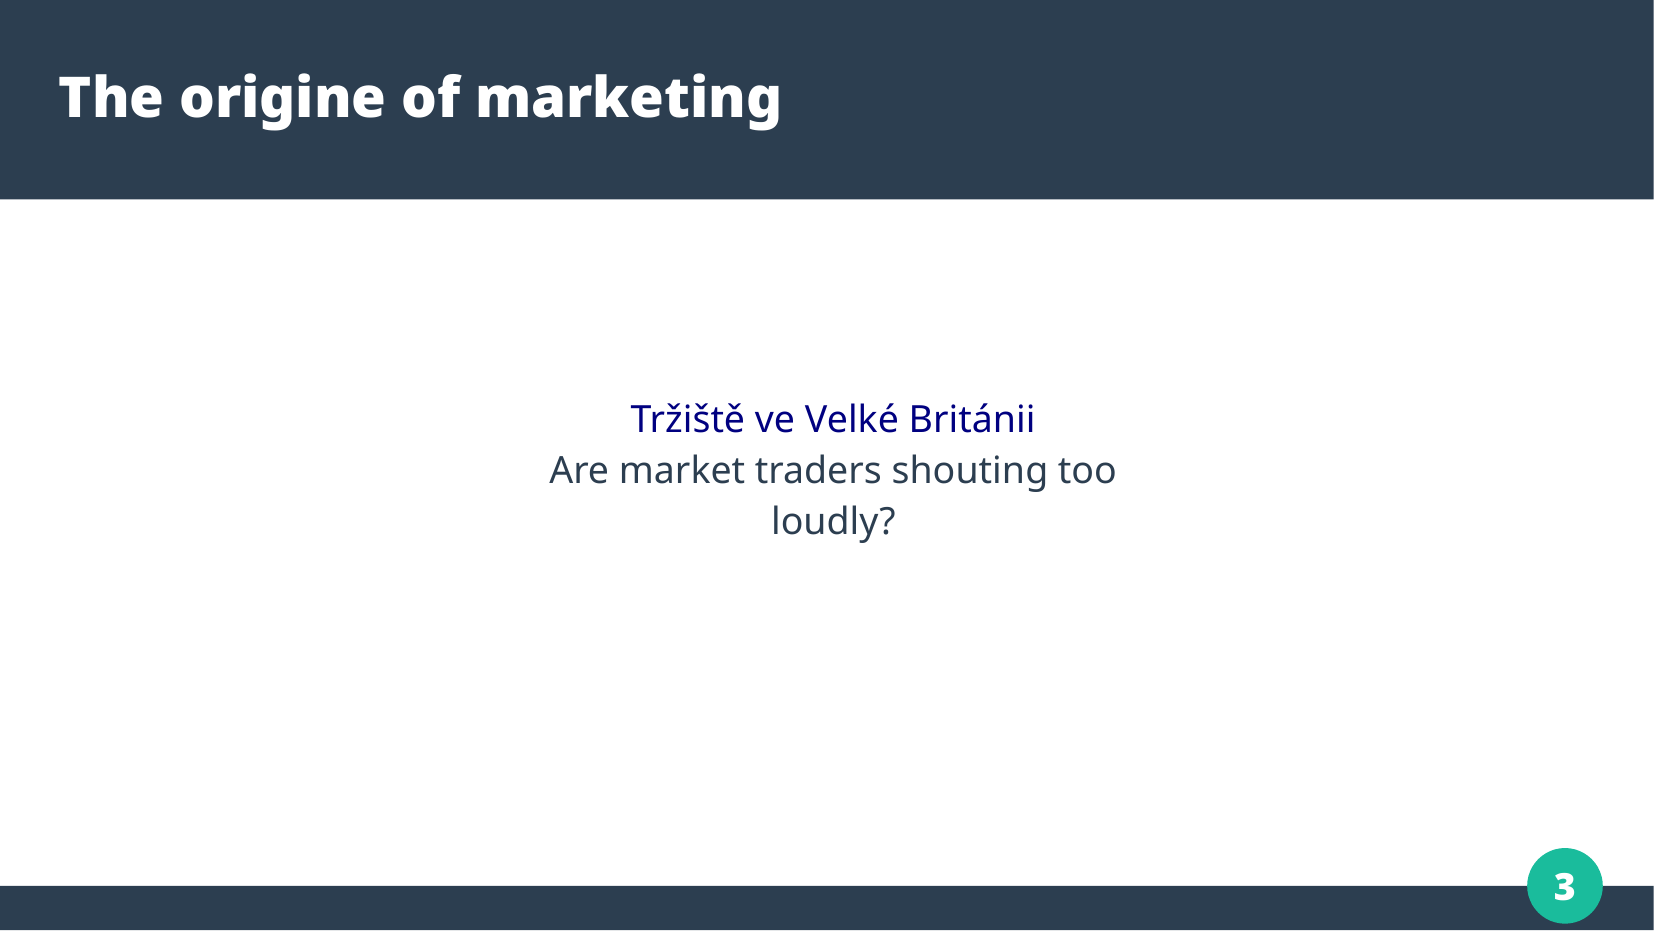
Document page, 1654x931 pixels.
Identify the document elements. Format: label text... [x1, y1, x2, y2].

text_box Tržiště ve Velké Británii Are market traders shouting too loudly? [504, 437, 1163, 501]
title The origine of marketing [59, 37, 1595, 155]
